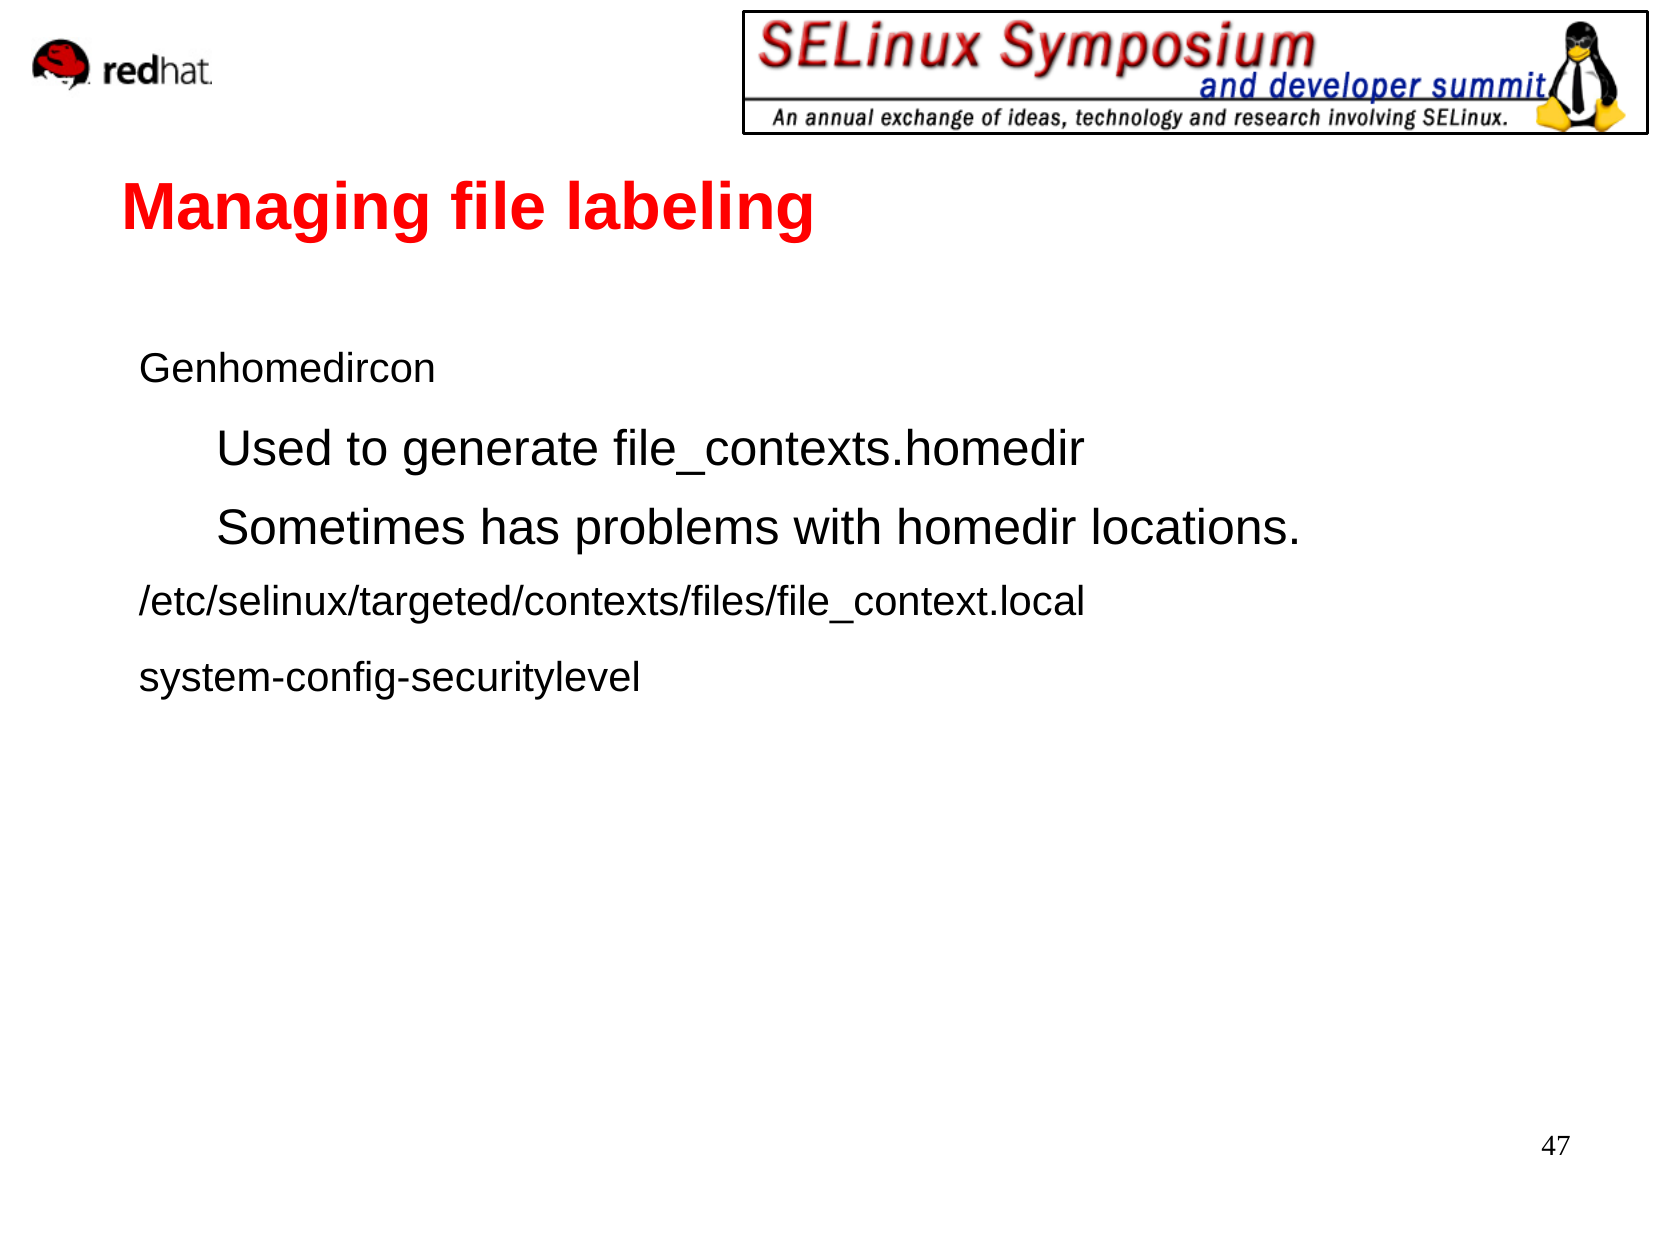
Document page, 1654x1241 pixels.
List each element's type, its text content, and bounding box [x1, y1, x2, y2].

list Genhomedircon Used to generate file_contexts.homedir Sometimes has problems with homedir locations. /etc/selinux/targeted/contexts/files/file_context.local system-config-securitylevel [121, 344, 1534, 1126]
title Managing file labeling [121, 102, 1534, 310]
picture [745, 13, 1646, 132]
picture [31, 37, 212, 98]
